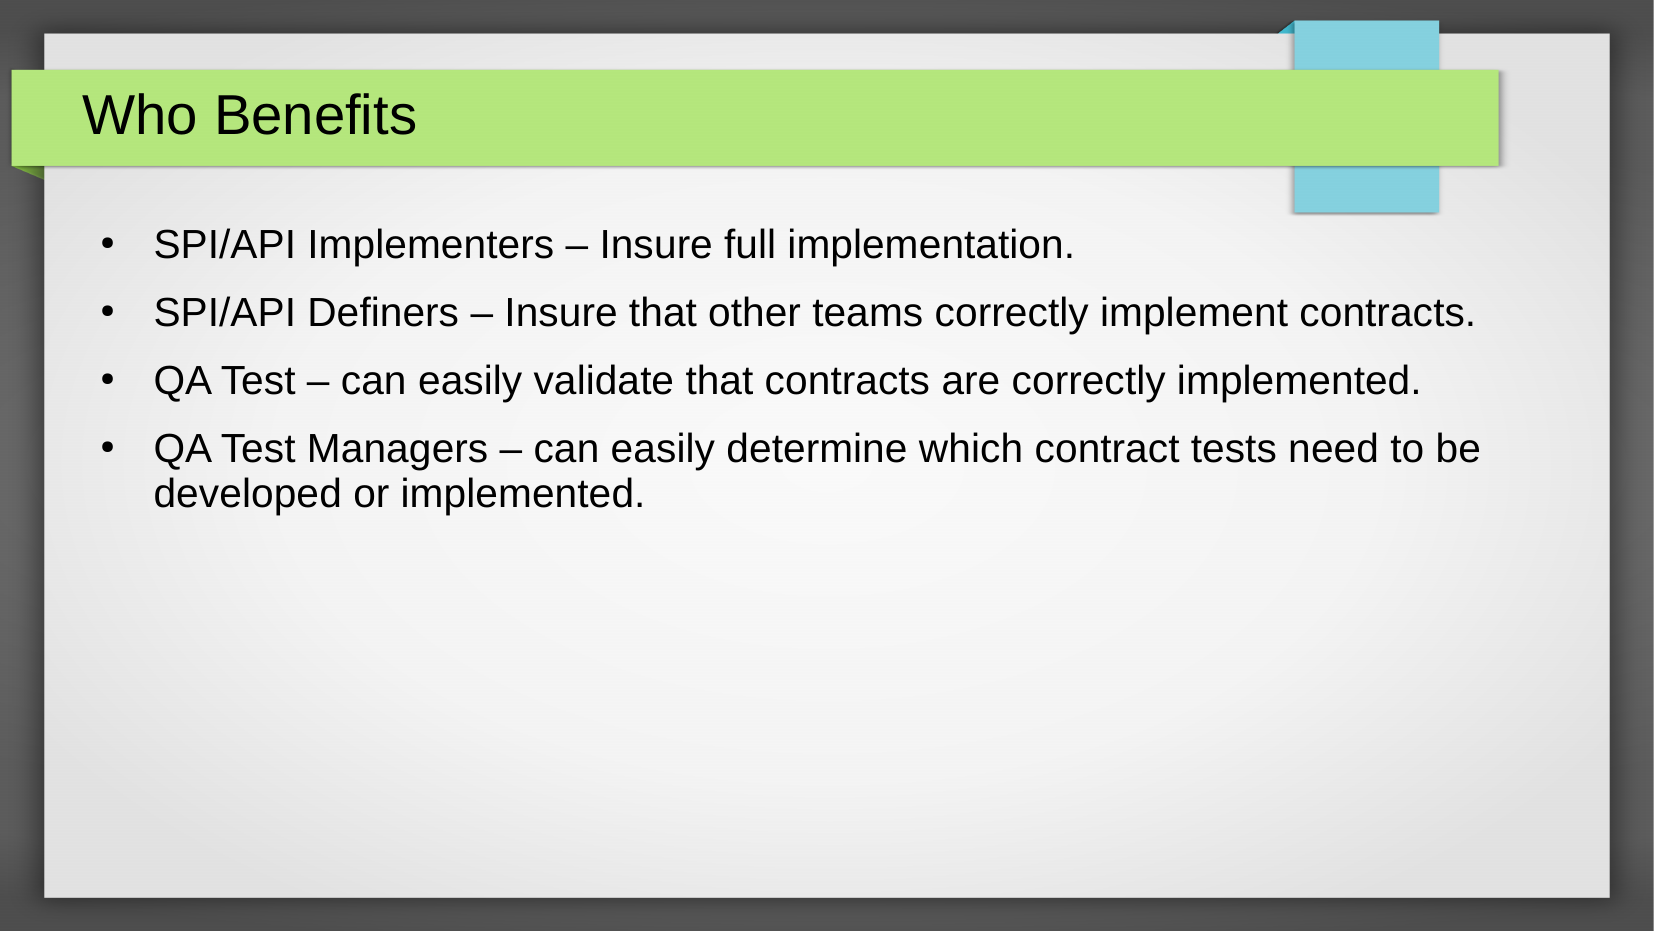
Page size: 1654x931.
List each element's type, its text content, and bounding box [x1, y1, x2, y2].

list SPI/API Implementers – Insure full implementation. SPI/API Definers – Insure that other teams correctly implement contracts. QA Test – can easily validate that contracts are correctly implemented. QA Test Managers – can easily determine which contract tests need to be developed or implemented. [82, 221, 1571, 761]
title Who Benefits [82, 70, 1264, 160]
picture [0, 0, 1654, 931]
